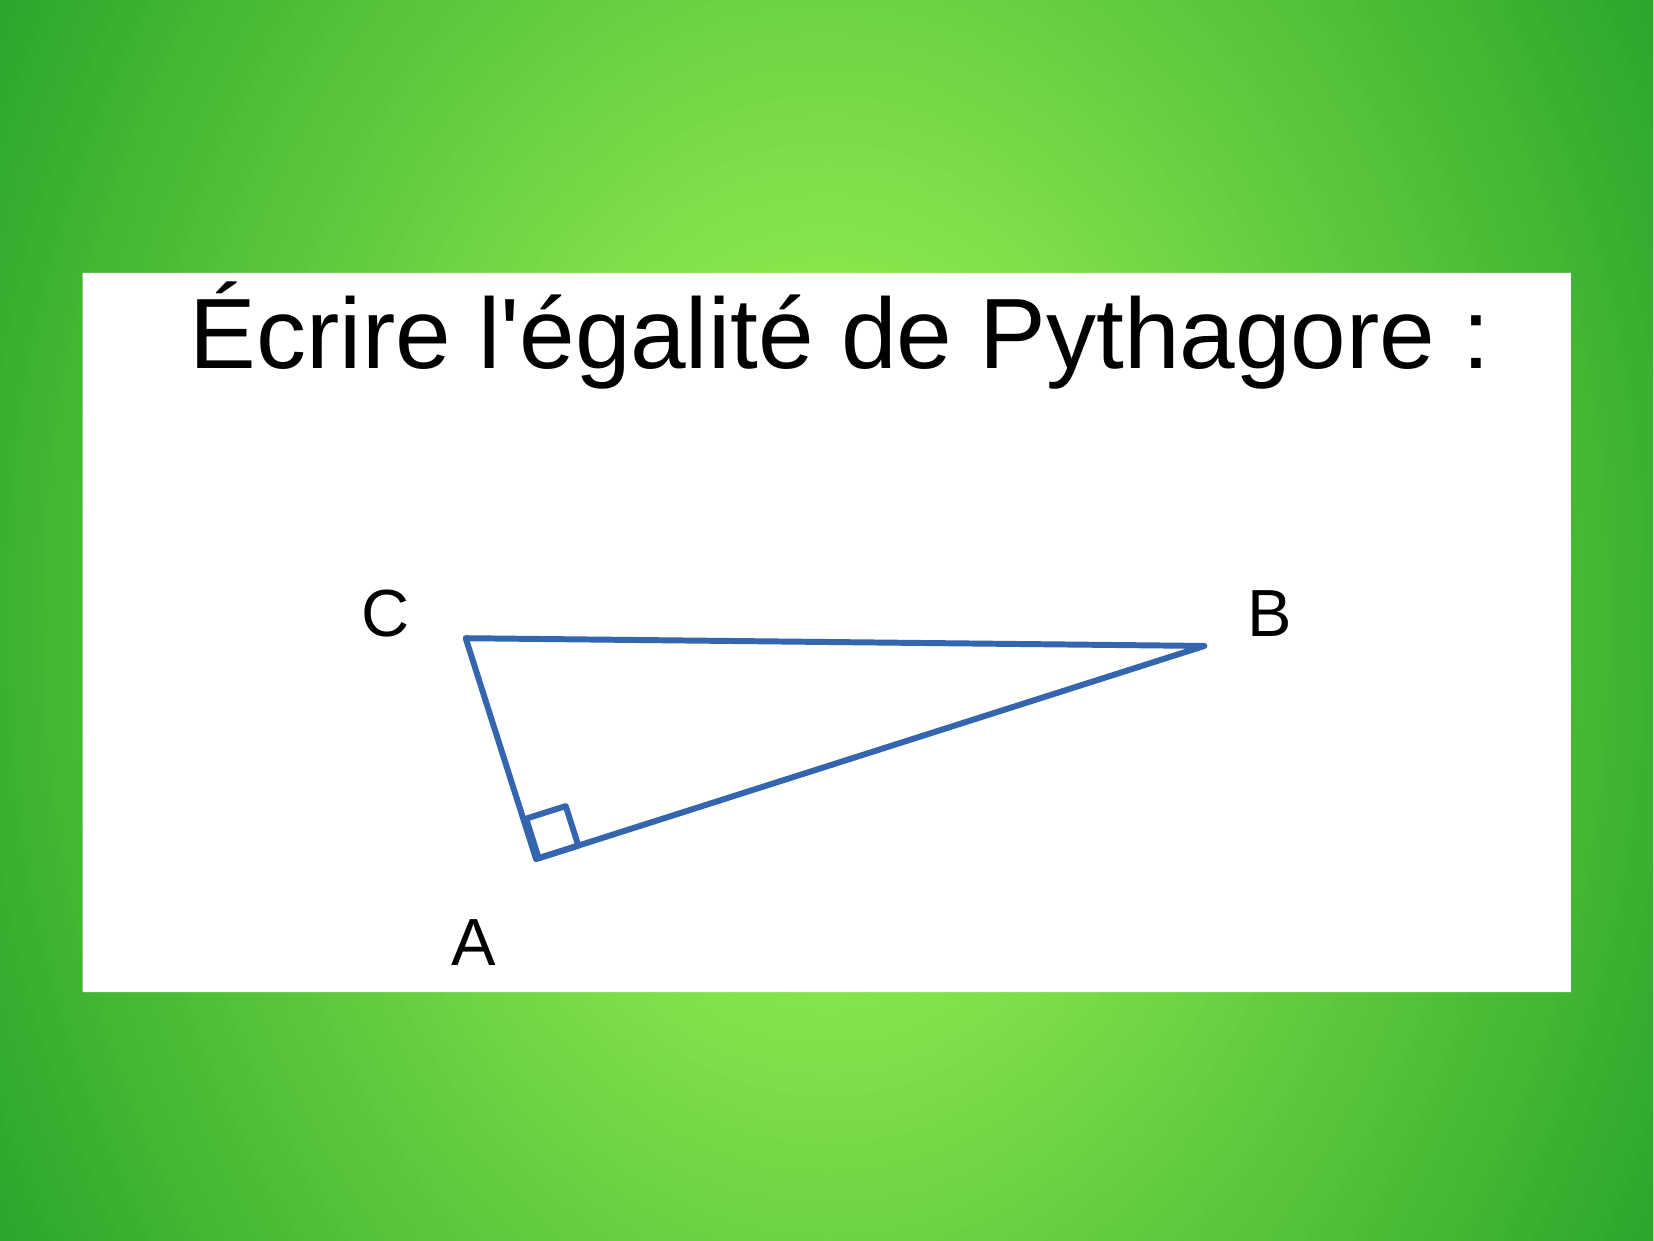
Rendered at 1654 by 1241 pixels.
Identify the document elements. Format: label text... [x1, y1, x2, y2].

picture [0, 0, 1654, 1241]
text_box Écrire l'égalité de Pythagore : C B A [82, 272, 1571, 993]
text_box [465, 638, 1205, 845]
text_box [531, 811, 574, 853]
